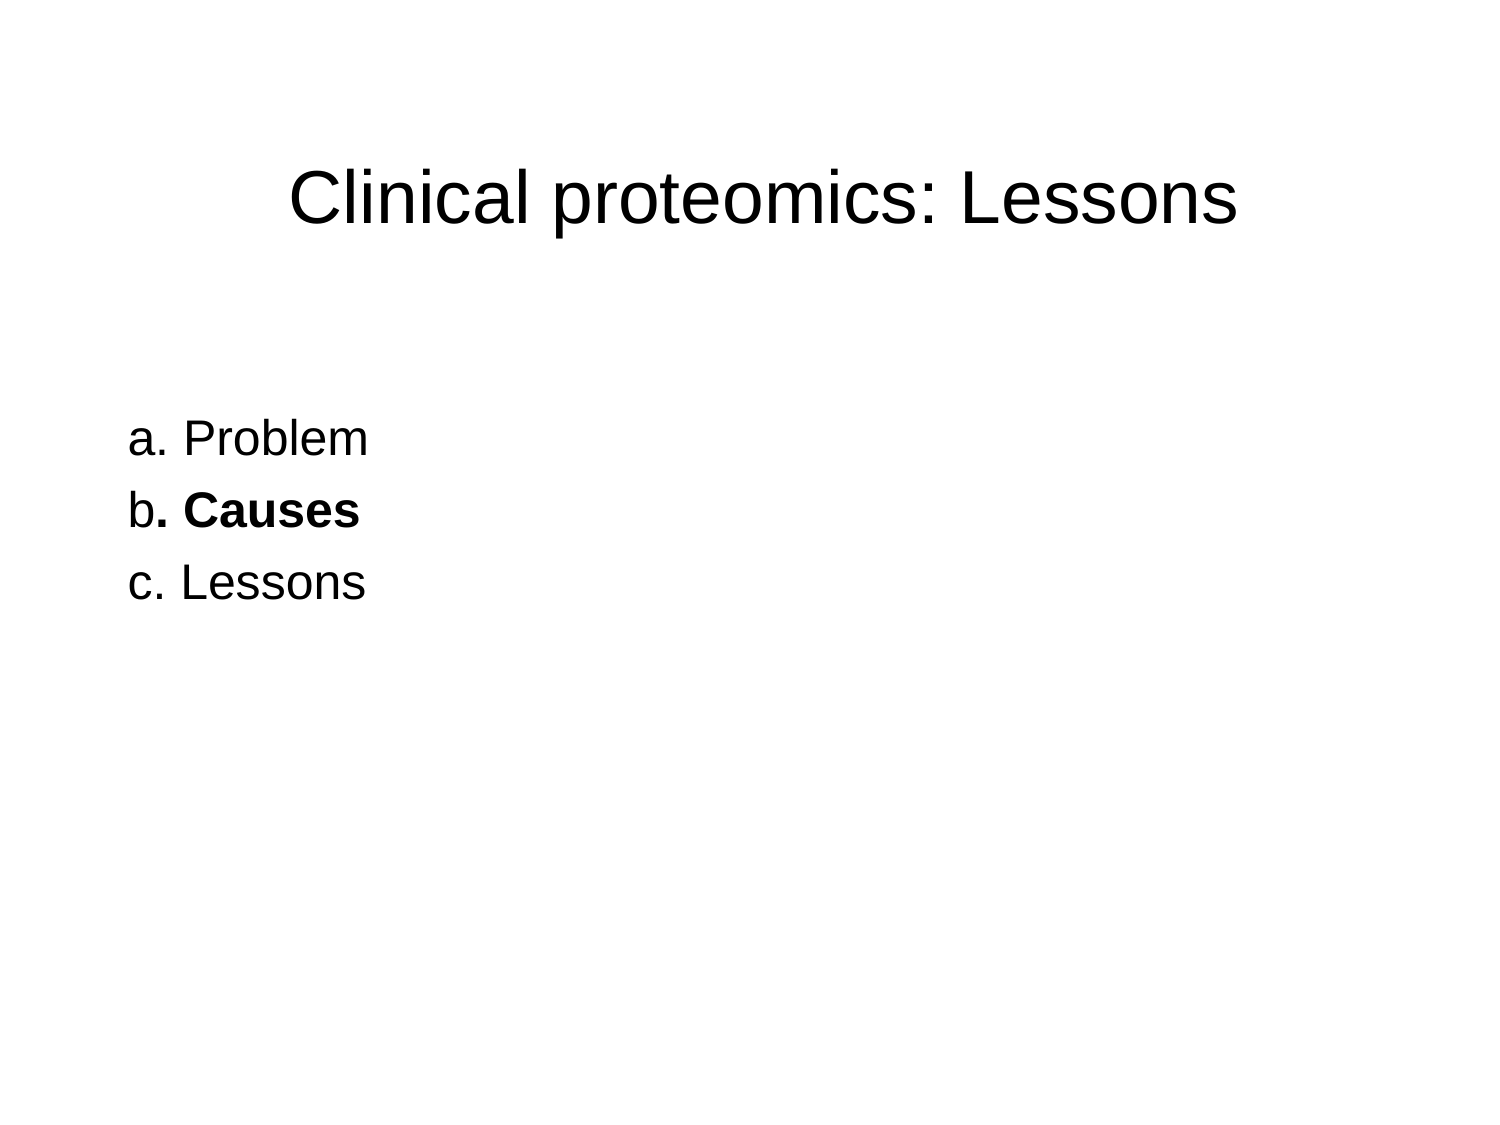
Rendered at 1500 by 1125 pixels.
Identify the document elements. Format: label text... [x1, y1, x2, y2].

title Clinical proteomics: Lessons [63, 99, 1466, 288]
list a. Problem b. Causes c. Lessons [112, 324, 1388, 1000]
